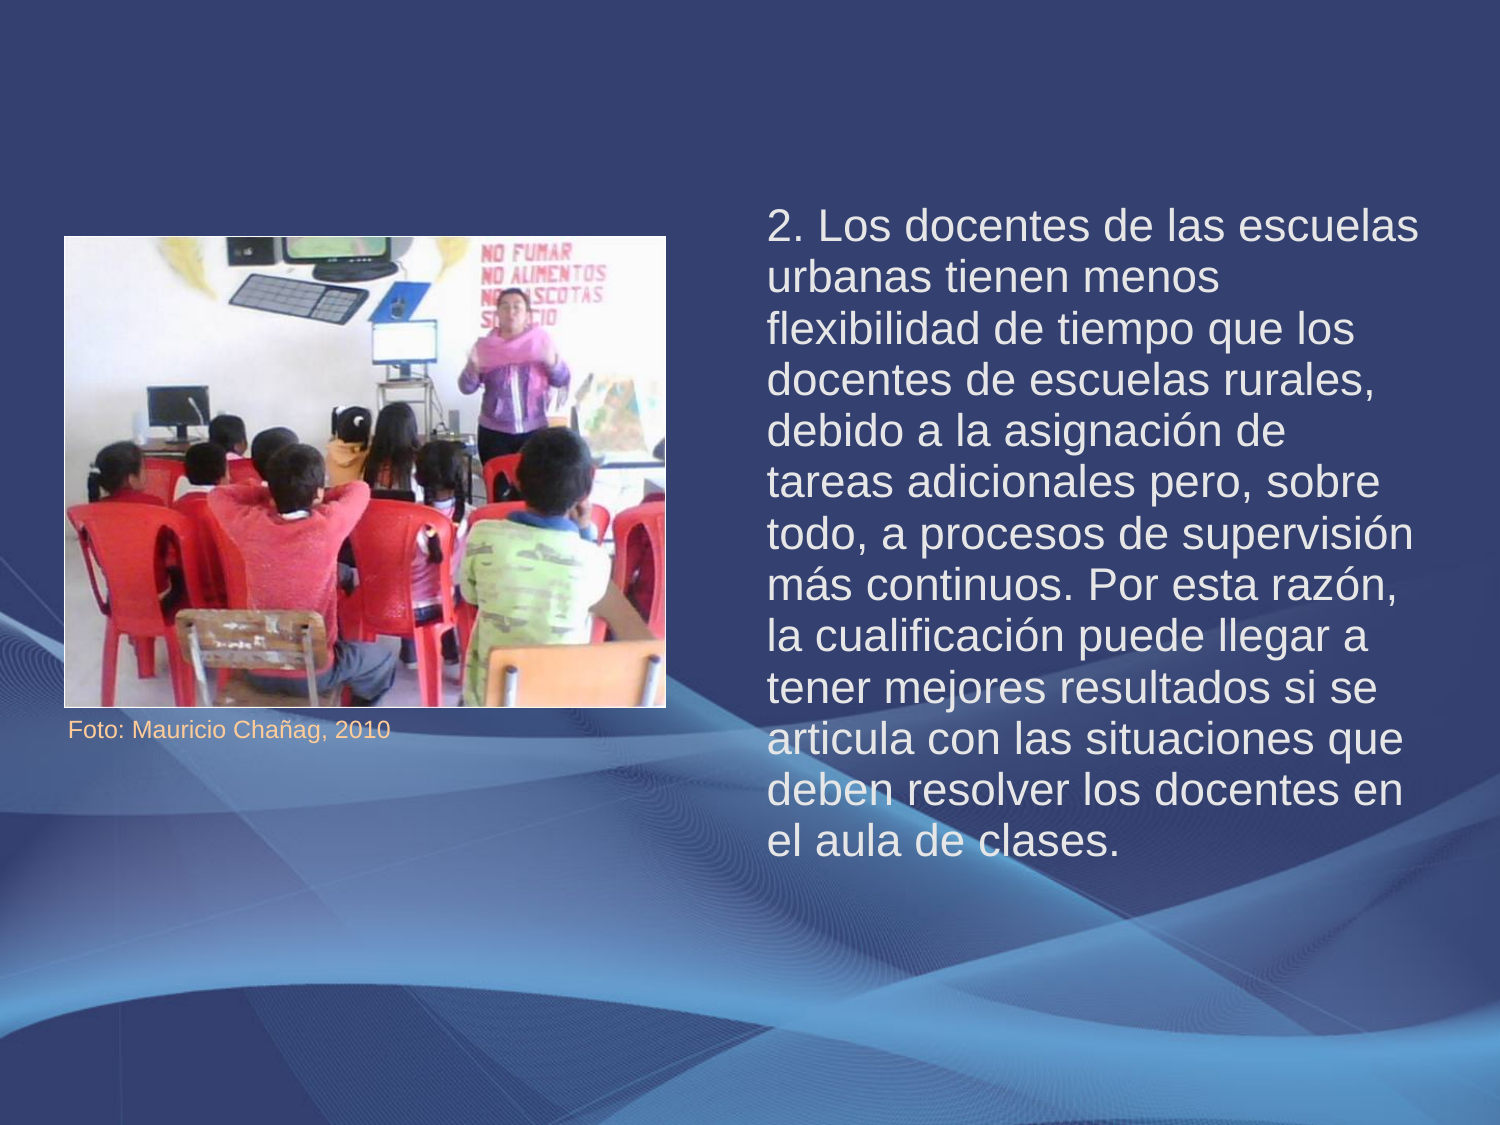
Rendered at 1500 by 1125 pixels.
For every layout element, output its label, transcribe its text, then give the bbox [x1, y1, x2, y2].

list 2. Los docentes de las escuelas urbanas tienen menos flexibilidad de tiempo que los docentes de escuelas rurales, debido a la asignación de tareas adicionales pero, sobre todo, a procesos de supervisión más continuos. Por esta razón, la cualificación puede llegar a tener mejores resultados si se articula con las situaciones que deben resolver los docentes en el aula de clases. [766, 200, 1426, 867]
text_box Foto: Mauricio Chañag, 2010 [53, 708, 407, 752]
picture [0, 0, 1500, 1125]
